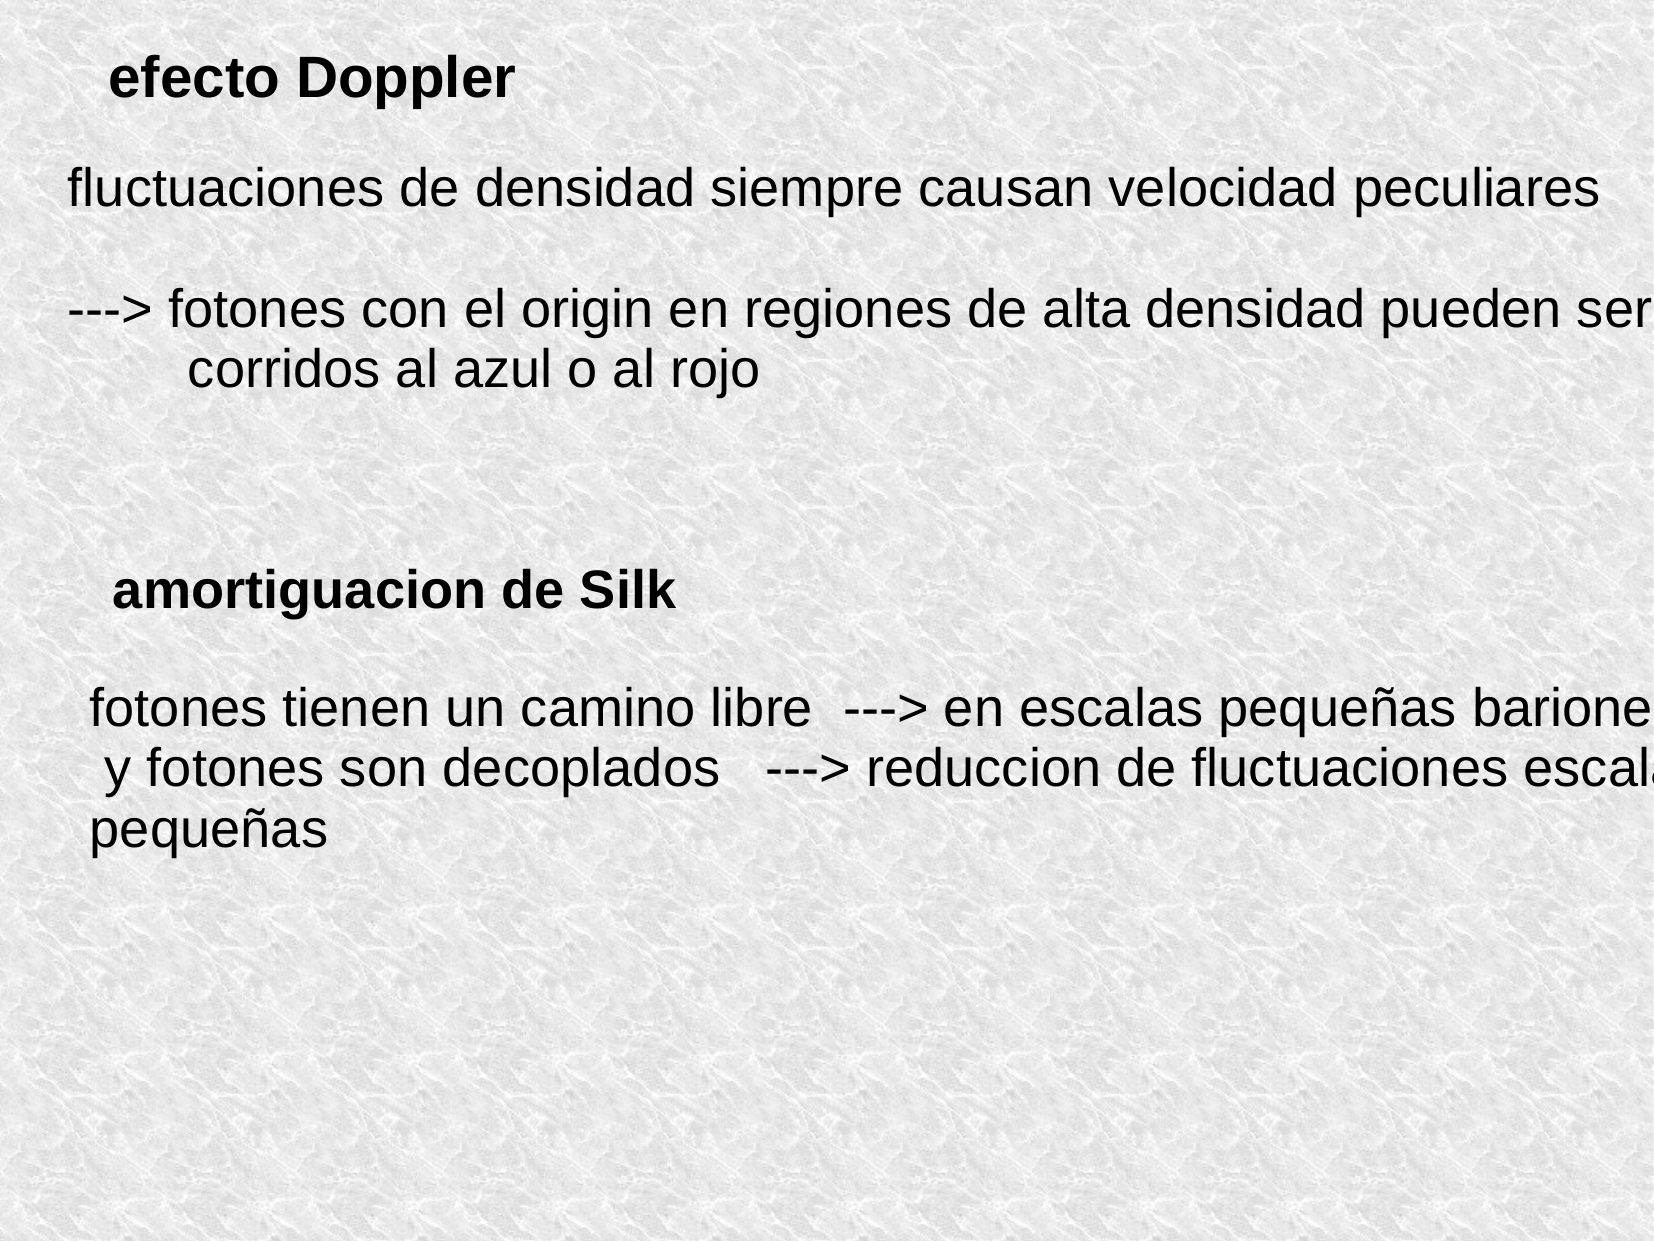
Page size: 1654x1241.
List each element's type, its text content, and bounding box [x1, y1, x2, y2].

text_box fluctuaciones de densidad siempre causan velocidad peculiares ---> fotones con el origin en regiones de alta densidad pueden ser corridos al azul o al rojo [53, 150, 1501, 427]
picture [0, 0, 1654, 1241]
text_box efecto Doppler [93, 37, 488, 129]
text_box amortiguacion de Silk [98, 551, 638, 638]
text_box fotones tienen un camino libre ---> en escalas pequeñas bariones y fotones son decoplados ---> reduccion de fluctuaciones escalas pequeñas [75, 669, 1552, 881]
